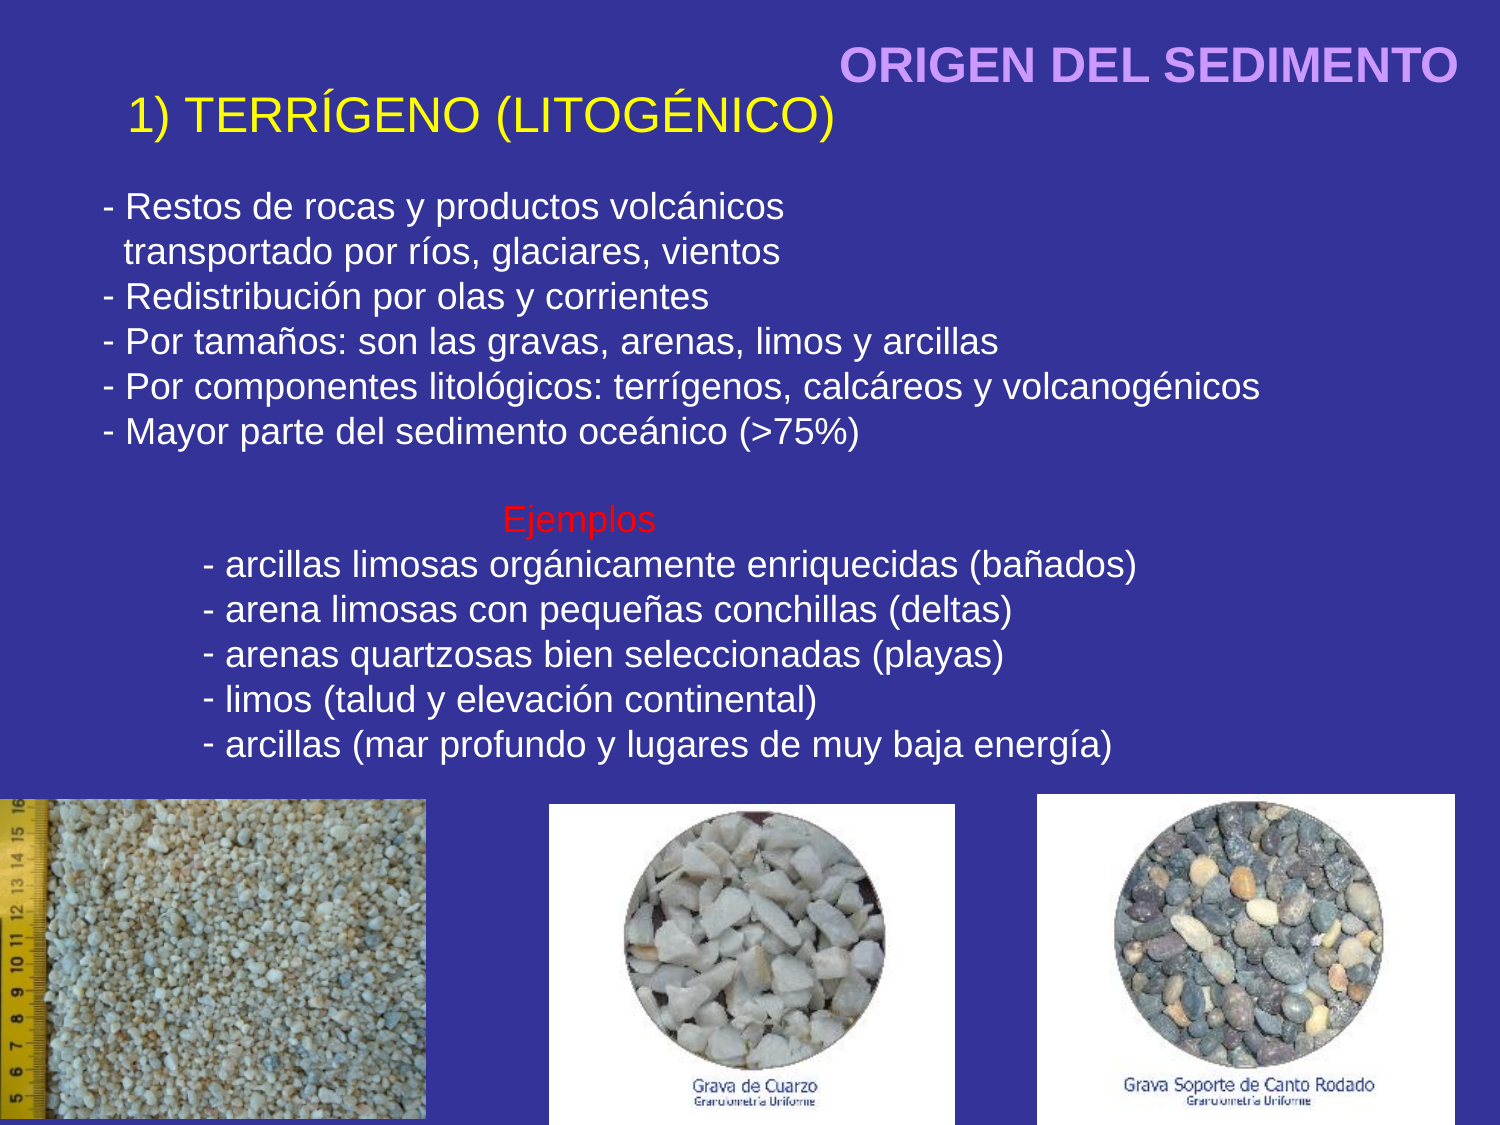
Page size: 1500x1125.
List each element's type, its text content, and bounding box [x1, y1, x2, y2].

text_box - Restos de rocas y productos volcánicos transportado por ríos, glaciares, vientos Redistribución por olas y corrientes Por tamaños: son las gravas, arenas, limos y arcillas Por componentes litológicos: terrígenos, calcáreos y volcanogénicos Mayor parte del sedimento oceánico (>75%) [87, 174, 1276, 461]
picture [1037, 794, 1455, 1125]
text_box ORIGEN DEL SEDIMENTO [824, 24, 1476, 101]
picture [549, 804, 955, 1125]
text_box 1) TERRÍGENO (LITOGÉNICO) [112, 74, 852, 151]
text_box Ejemplos - arcillas limosas orgánicamente enriquecidas (bañados) - arena limosas con pequeñas conchillas (deltas) arenas quartzosas bien seleccionadas (playas) limos (talud y elevación continental) arcillas (mar profundo y lugares de muy baja energía) [187, 487, 1153, 773]
picture [0, 799, 426, 1119]
